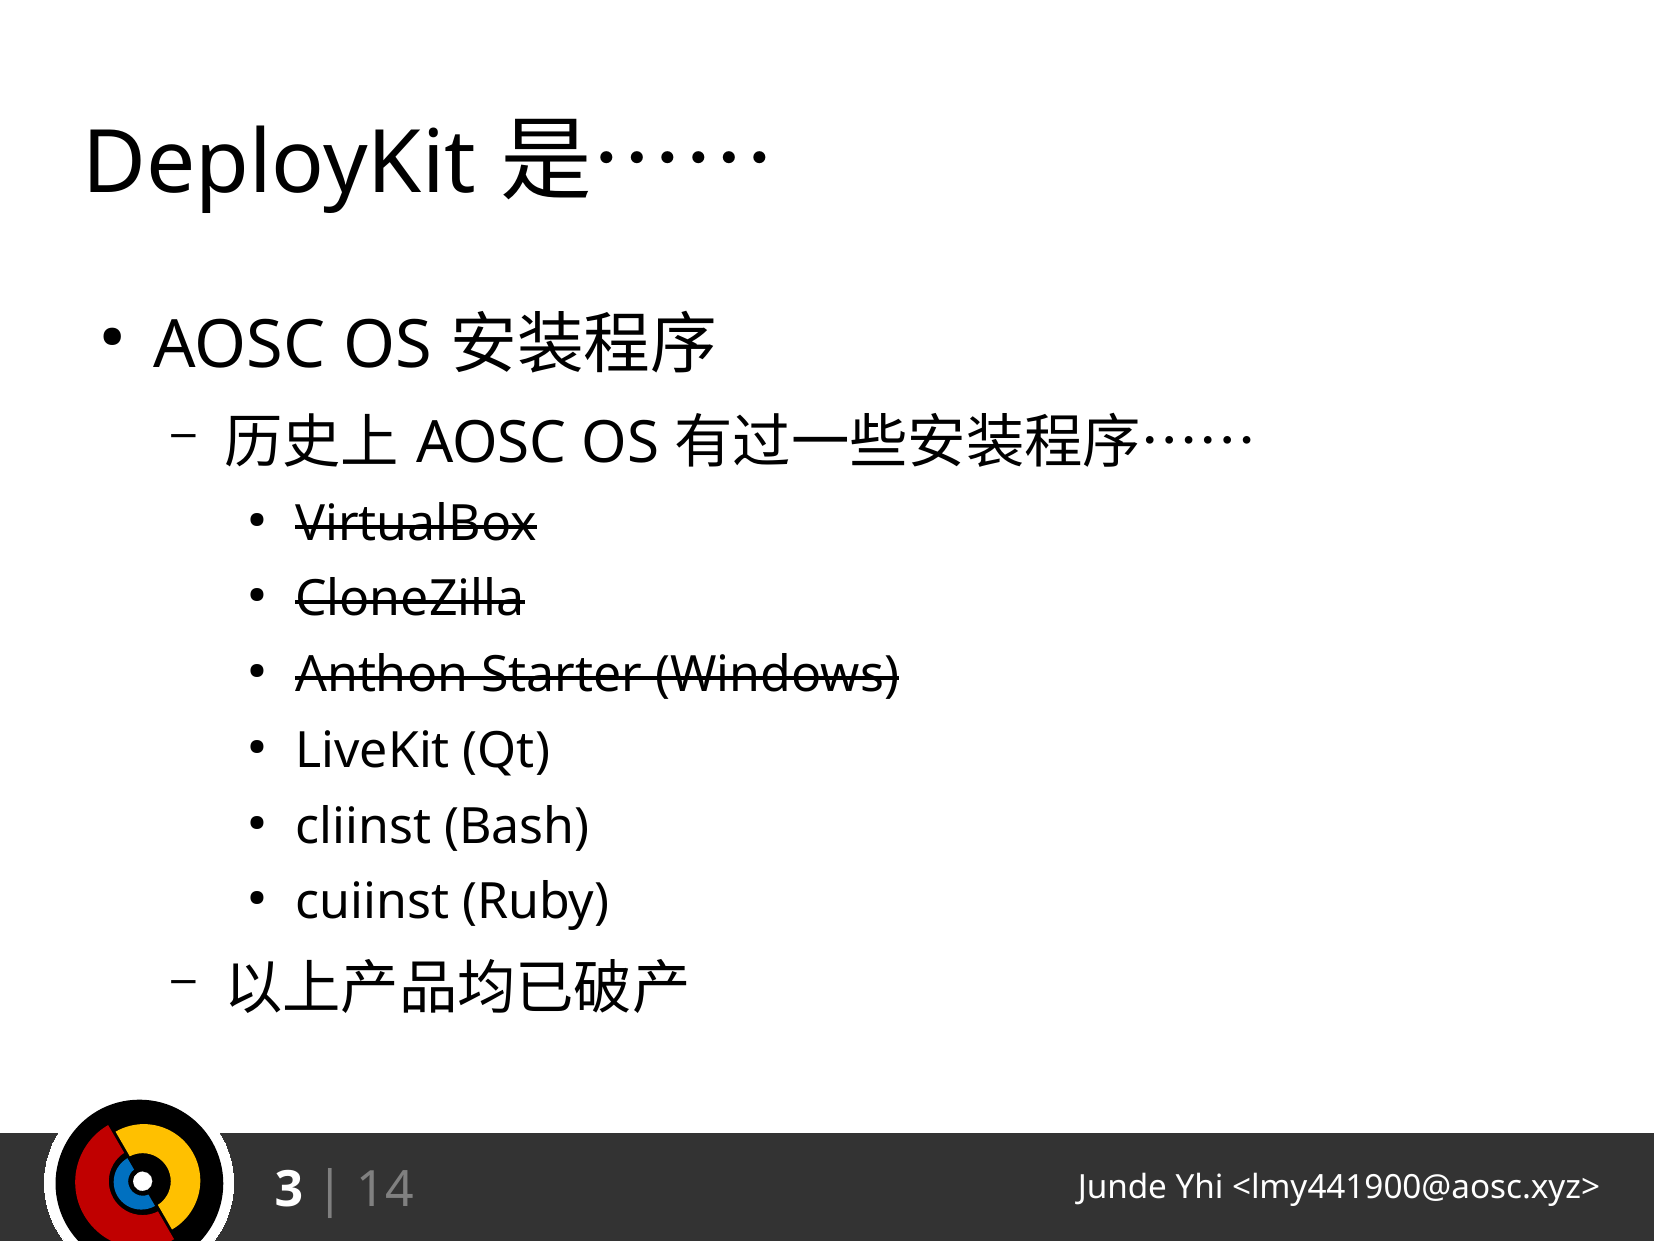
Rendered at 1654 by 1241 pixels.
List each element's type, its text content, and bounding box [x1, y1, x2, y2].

list AOSC OS安装程序 历史上AOSC OS有过一些安装程序…… VirtualBox CloneZilla Anthon Starter (Windows) LiveKit (Qt) cliinst (Bash) cuiinst (Ruby) 以上产品均已破产 [82, 290, 1571, 1075]
title DeployKit是…… [82, 49, 1571, 257]
